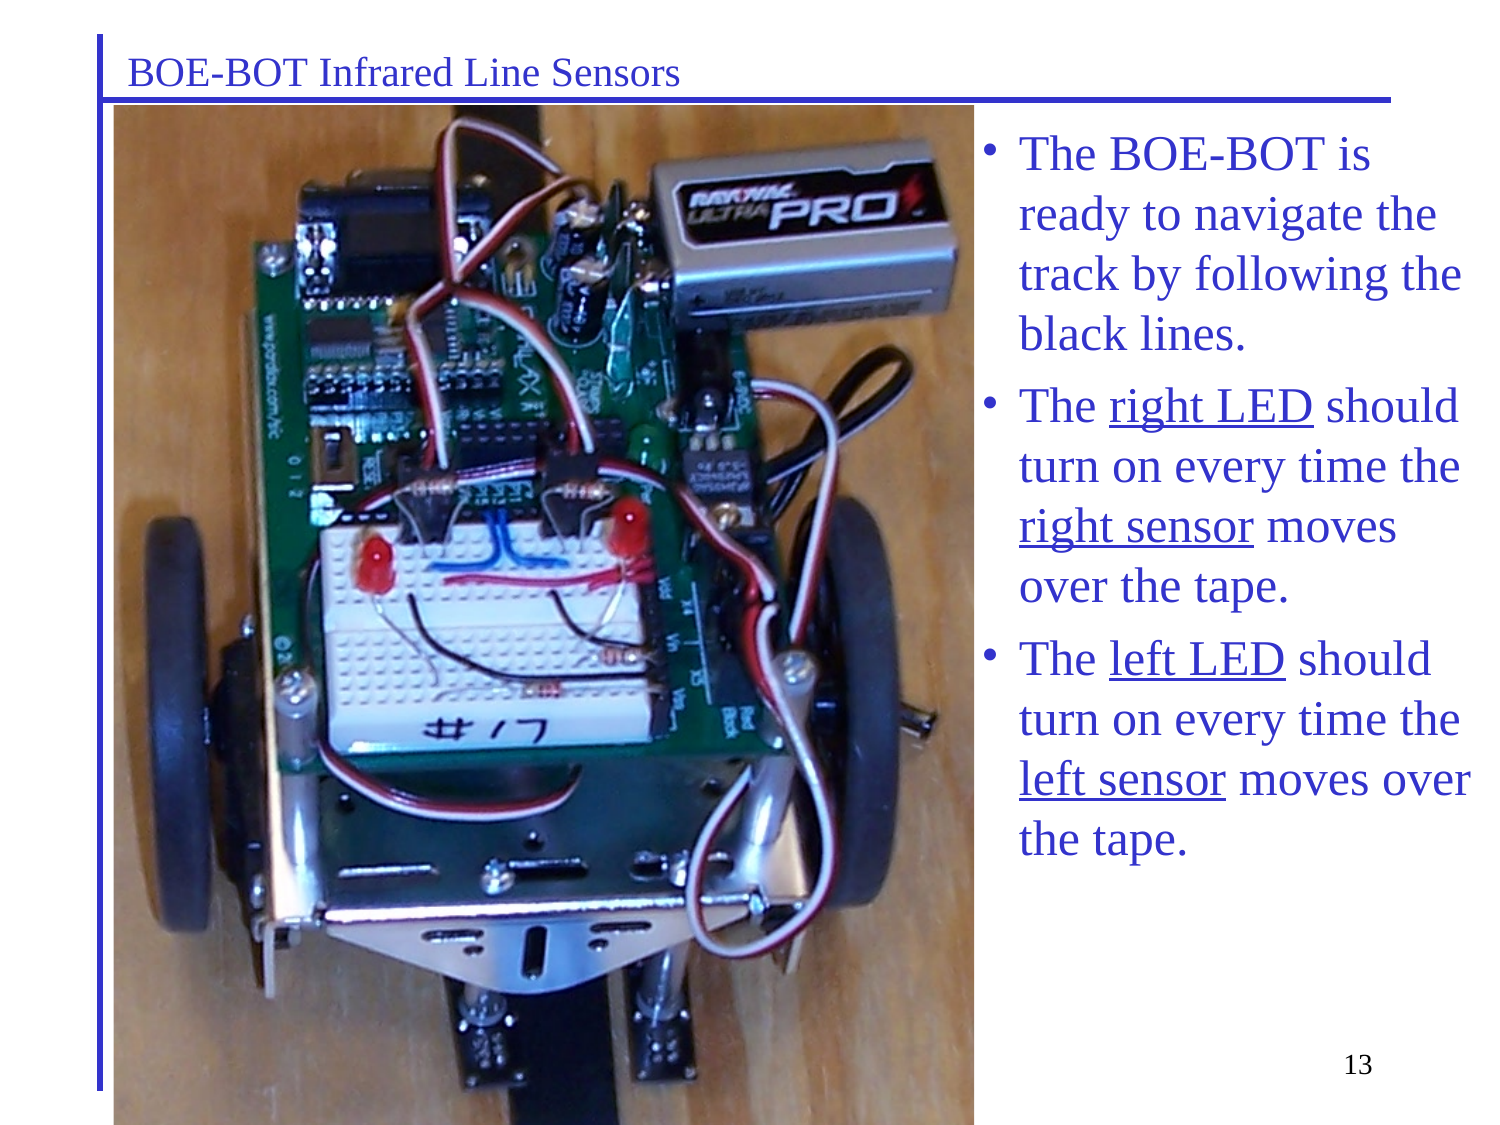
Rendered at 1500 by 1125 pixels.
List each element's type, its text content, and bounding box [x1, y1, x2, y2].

text_box <number> [1074, 1037, 1388, 1113]
text_box The BOE-BOT is ready to navigate the track by following the black lines. The right LED should turn on every time the right sensor moves over the tape. The left LED should turn on every time the left sensor moves over the tape. [975, 112, 1500, 888]
text_box BOE-BOT Infrared Line Sensors [112, 37, 1450, 88]
picture [113, 105, 975, 1125]
